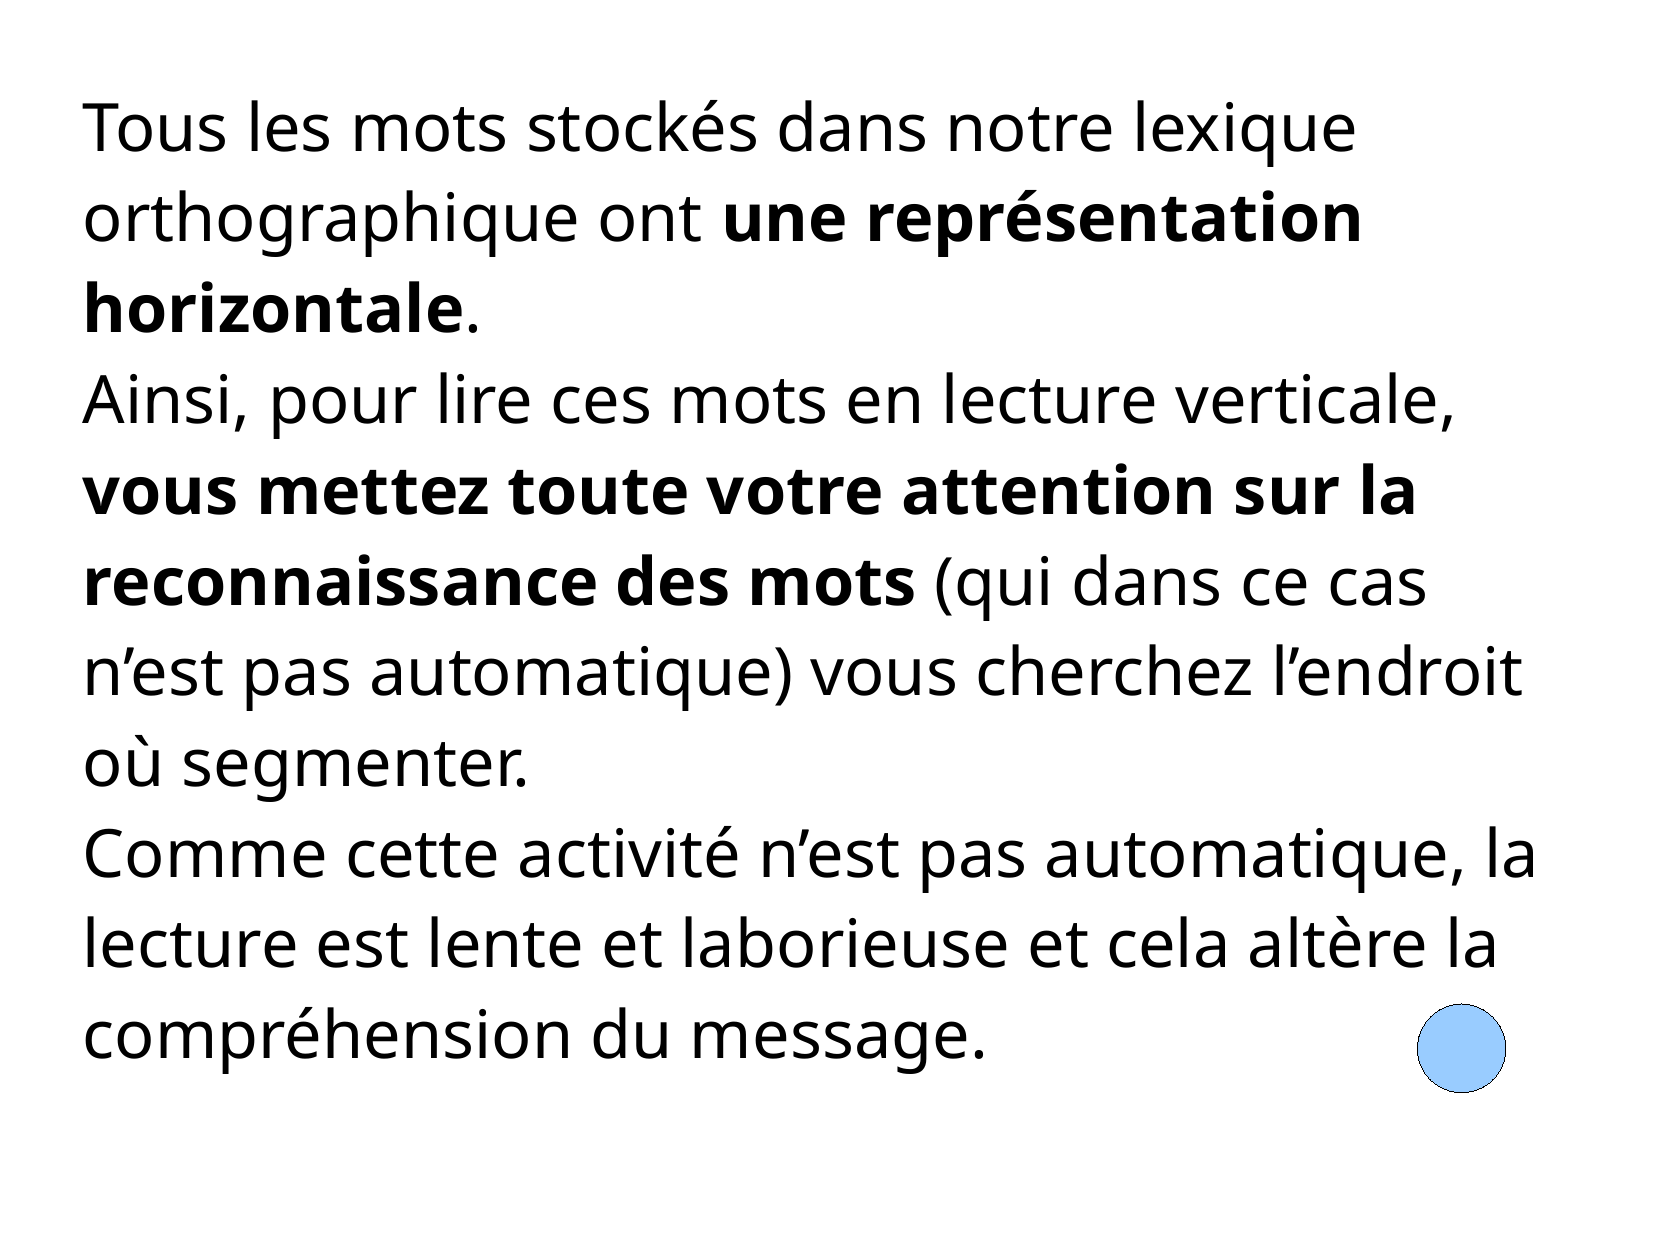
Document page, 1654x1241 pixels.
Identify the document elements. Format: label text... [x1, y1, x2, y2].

subtitle Tous les mots stockés dans notre lexique orthographique ont une représentation horizontale. Ainsi, pour lire ces mots en lecture verticale, vous mettez toute votre attention sur la reconnaissance des mots (qui dans ce cas n’est pas automatique) vous cherchez l’endroit où segmenter. Comme cette activité n’est pas automatique, la lecture est lente et laborieuse et cela altère la compréhension du message. [82, 49, 1571, 1109]
text_box [1417, 1003, 1506, 1093]
